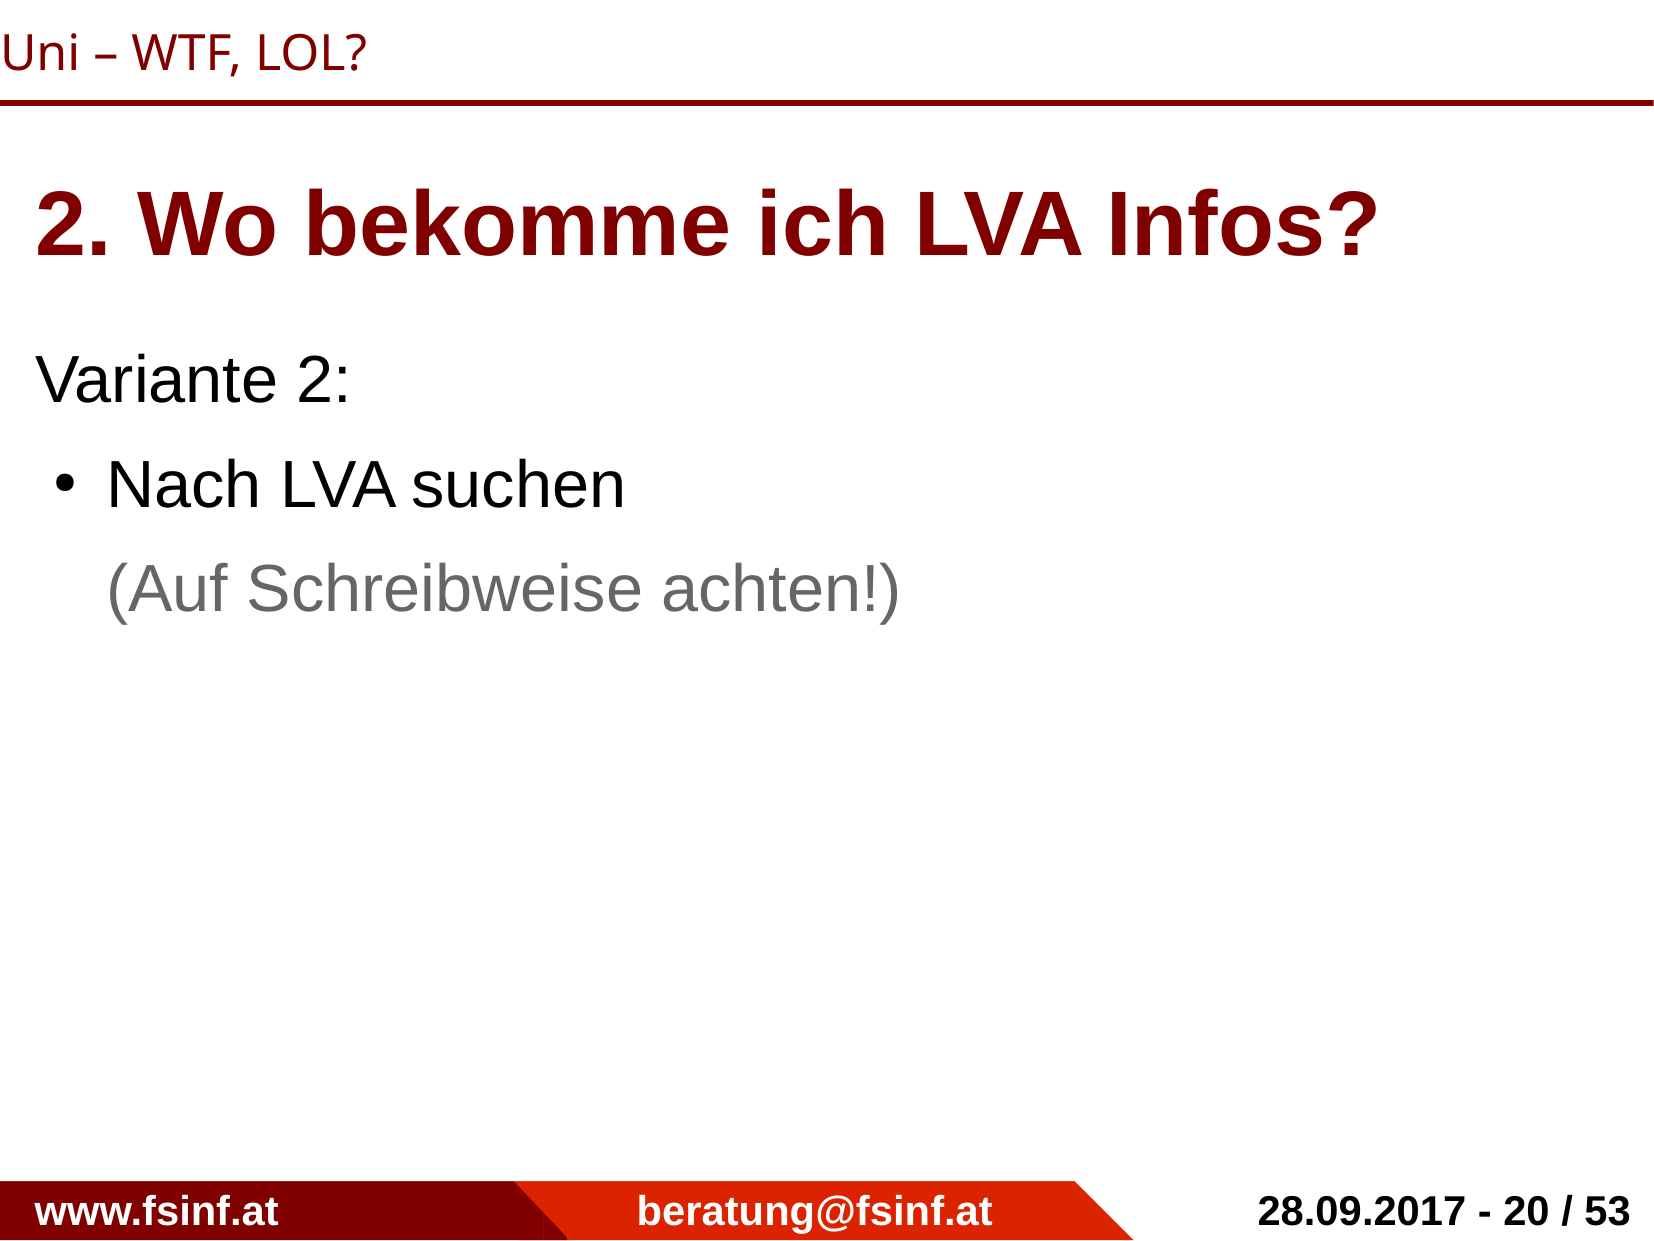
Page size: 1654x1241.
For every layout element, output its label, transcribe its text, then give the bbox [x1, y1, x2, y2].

title 2. Wo bekomme ich LVA Infos? [35, 120, 1619, 328]
list Variante 2: Nach LVA suchen (Auf Schreibweise achten!) [35, 342, 1571, 1162]
